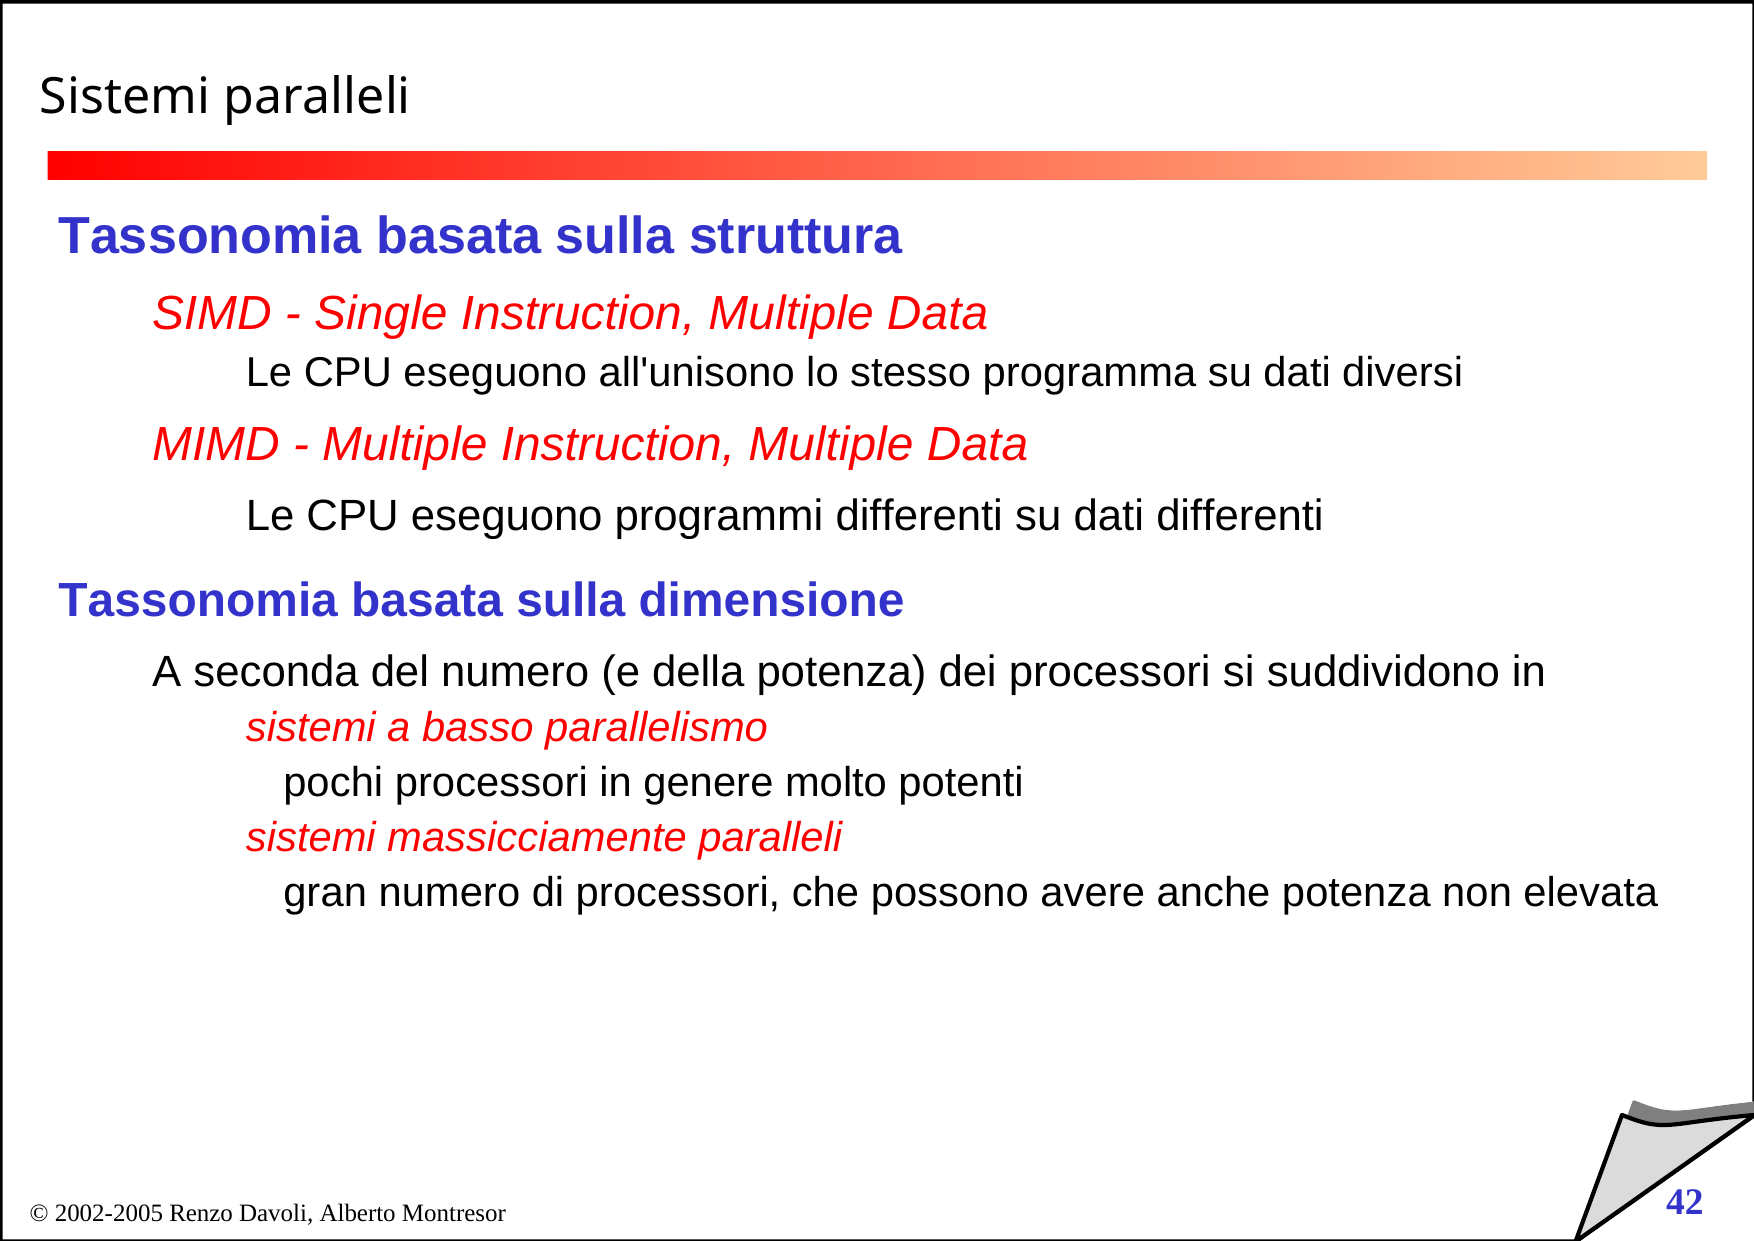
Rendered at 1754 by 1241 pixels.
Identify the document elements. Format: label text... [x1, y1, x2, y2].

title Sistemi paralleli [40, 49, 1713, 144]
list Tassonomia basata sulla struttura SIMD - Single Instruction, Multiple Data Le CPU eseguono all'unisono lo stesso programma su dati diversi MIMD - Multiple Instruction, Multiple Data Le CPU eseguono programmi differenti su dati differenti Tassonomia basata sulla dimensione A seconda del numero (e della potenza) dei processori si suddividono in sistemi a basso parallelismo pochi processori in genere molto potenti sistemi massicciamente paralleli gran numero di processori, che possono avere anche potenza non elevata [58, 206, 1696, 1158]
